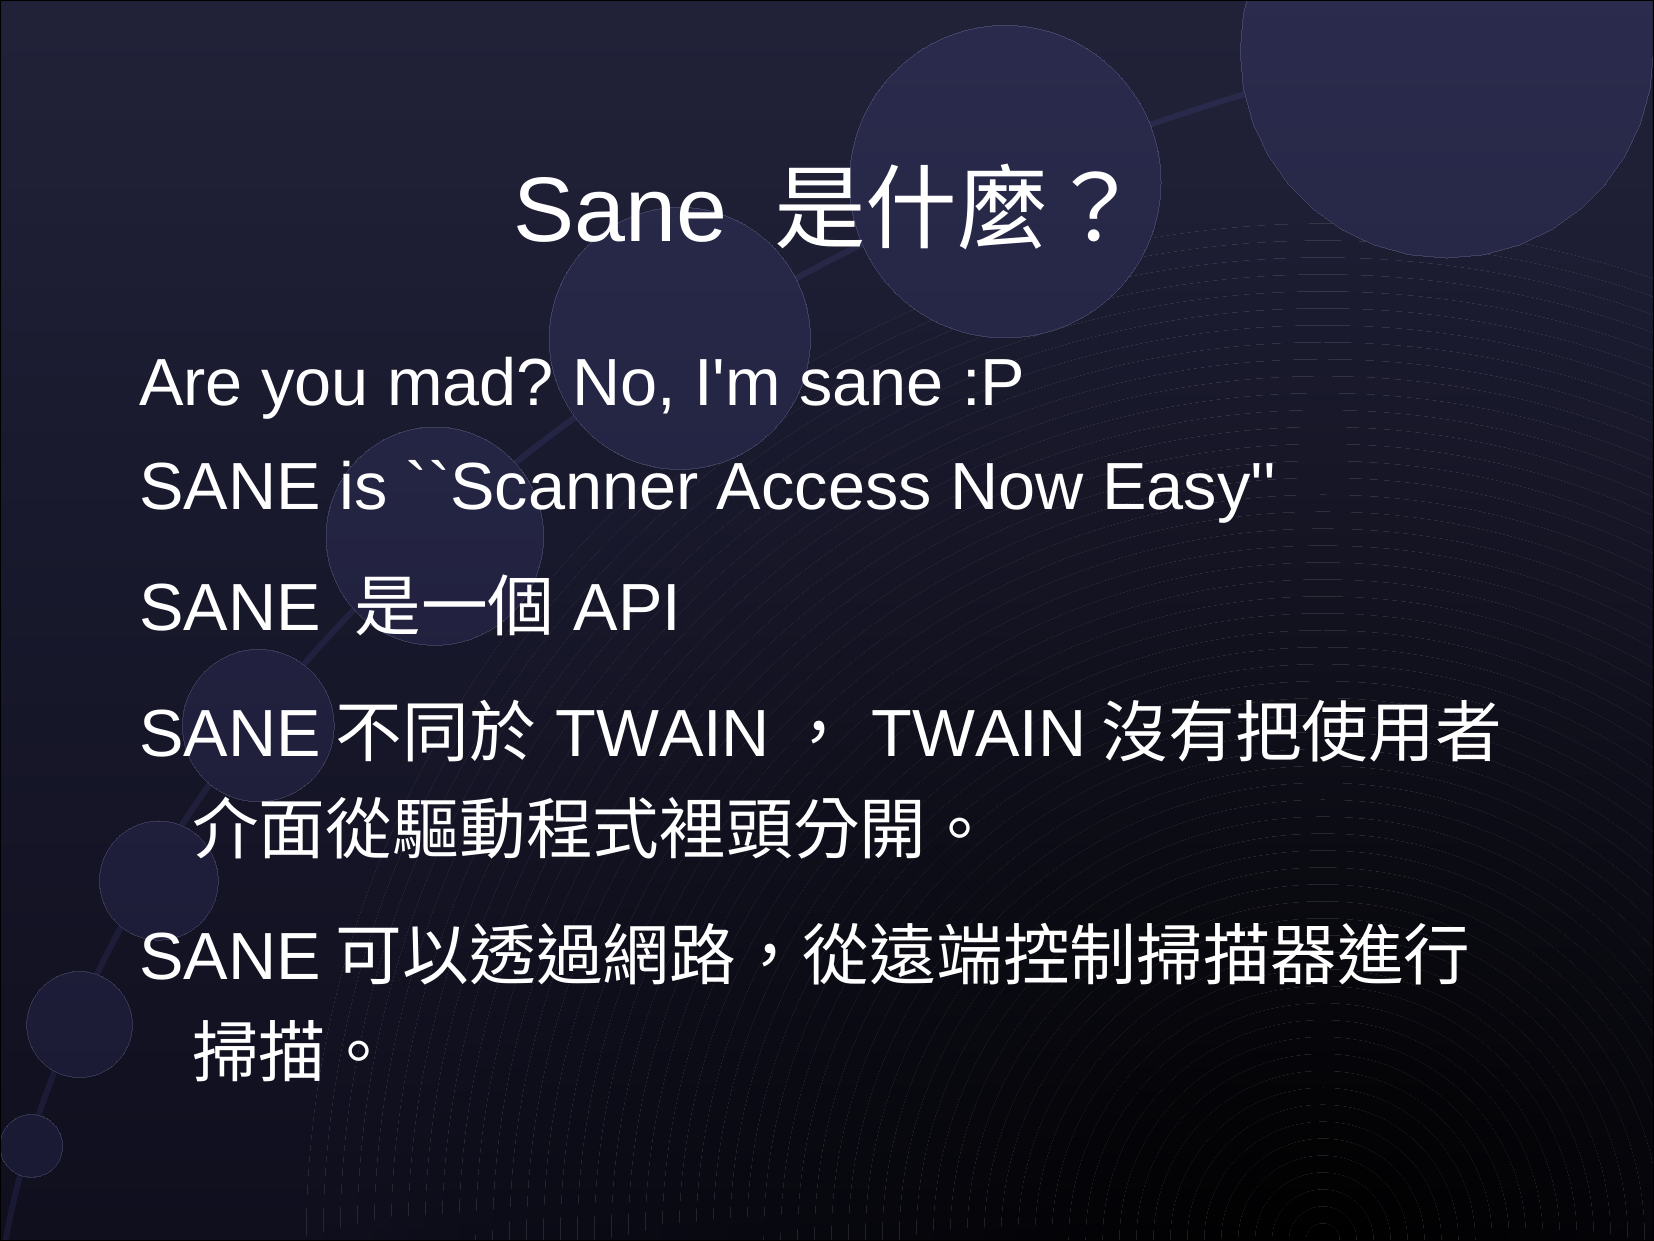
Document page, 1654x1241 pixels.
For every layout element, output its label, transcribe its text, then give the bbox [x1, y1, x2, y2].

list Are you mad? No, I'm sane :P SANE is ``Scanner Access Now Easy'' SANE 是一個API SANE不同於TWAIN，TWAIN沒有把使用者介面從驅動程式裡頭分開。 SANE可以透過網路，從遠端控制掃描器進行掃描。 [121, 344, 1534, 1127]
title Sane 是什麼？ [121, 102, 1534, 311]
